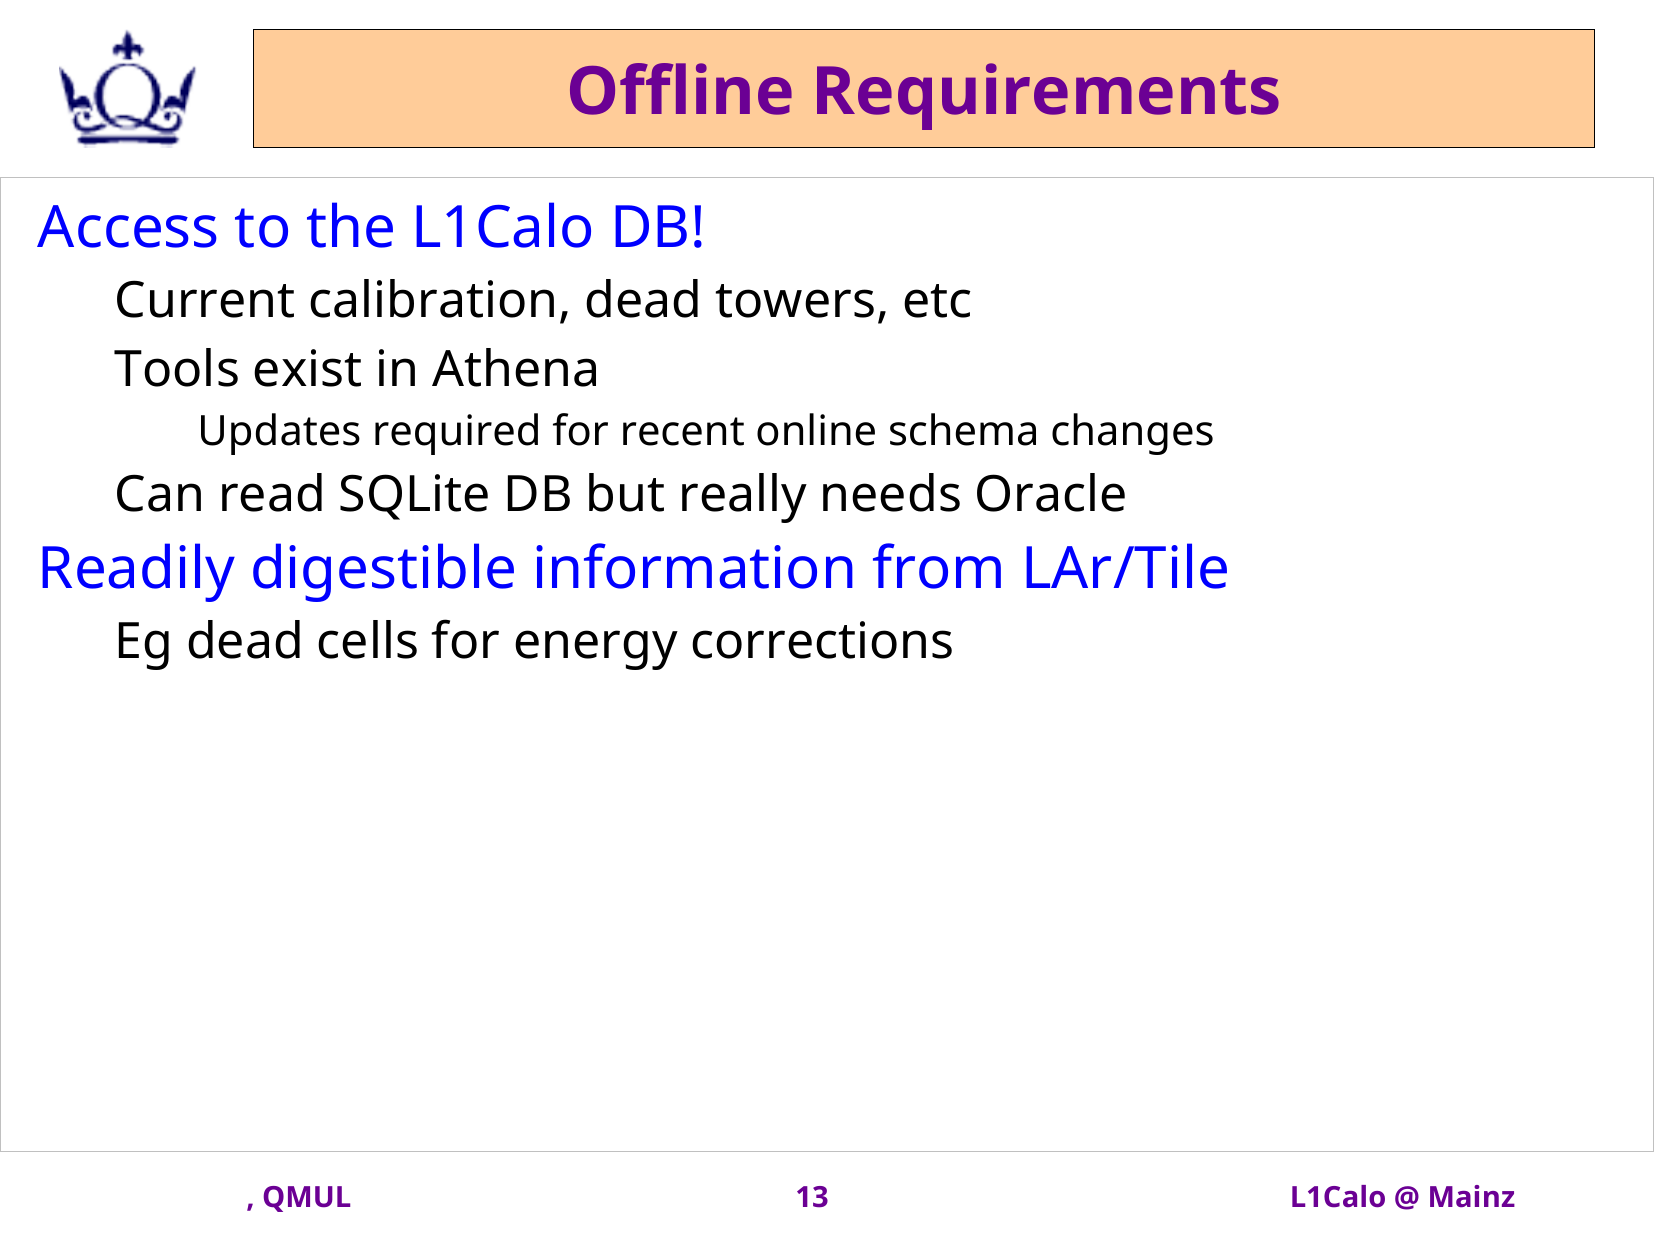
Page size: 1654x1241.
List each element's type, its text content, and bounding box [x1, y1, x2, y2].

list Access to the L1Calo DB! Current calibration, dead towers, etc Tools exist in Athena Updates required for recent online schema changes Can read SQLite DB but really needs Oracle Readily digestible information from LAr/Tile Eg dead cells for energy corrections [20, 185, 1632, 1152]
picture [59, 29, 200, 148]
title Offline Requirements [253, 29, 1595, 148]
